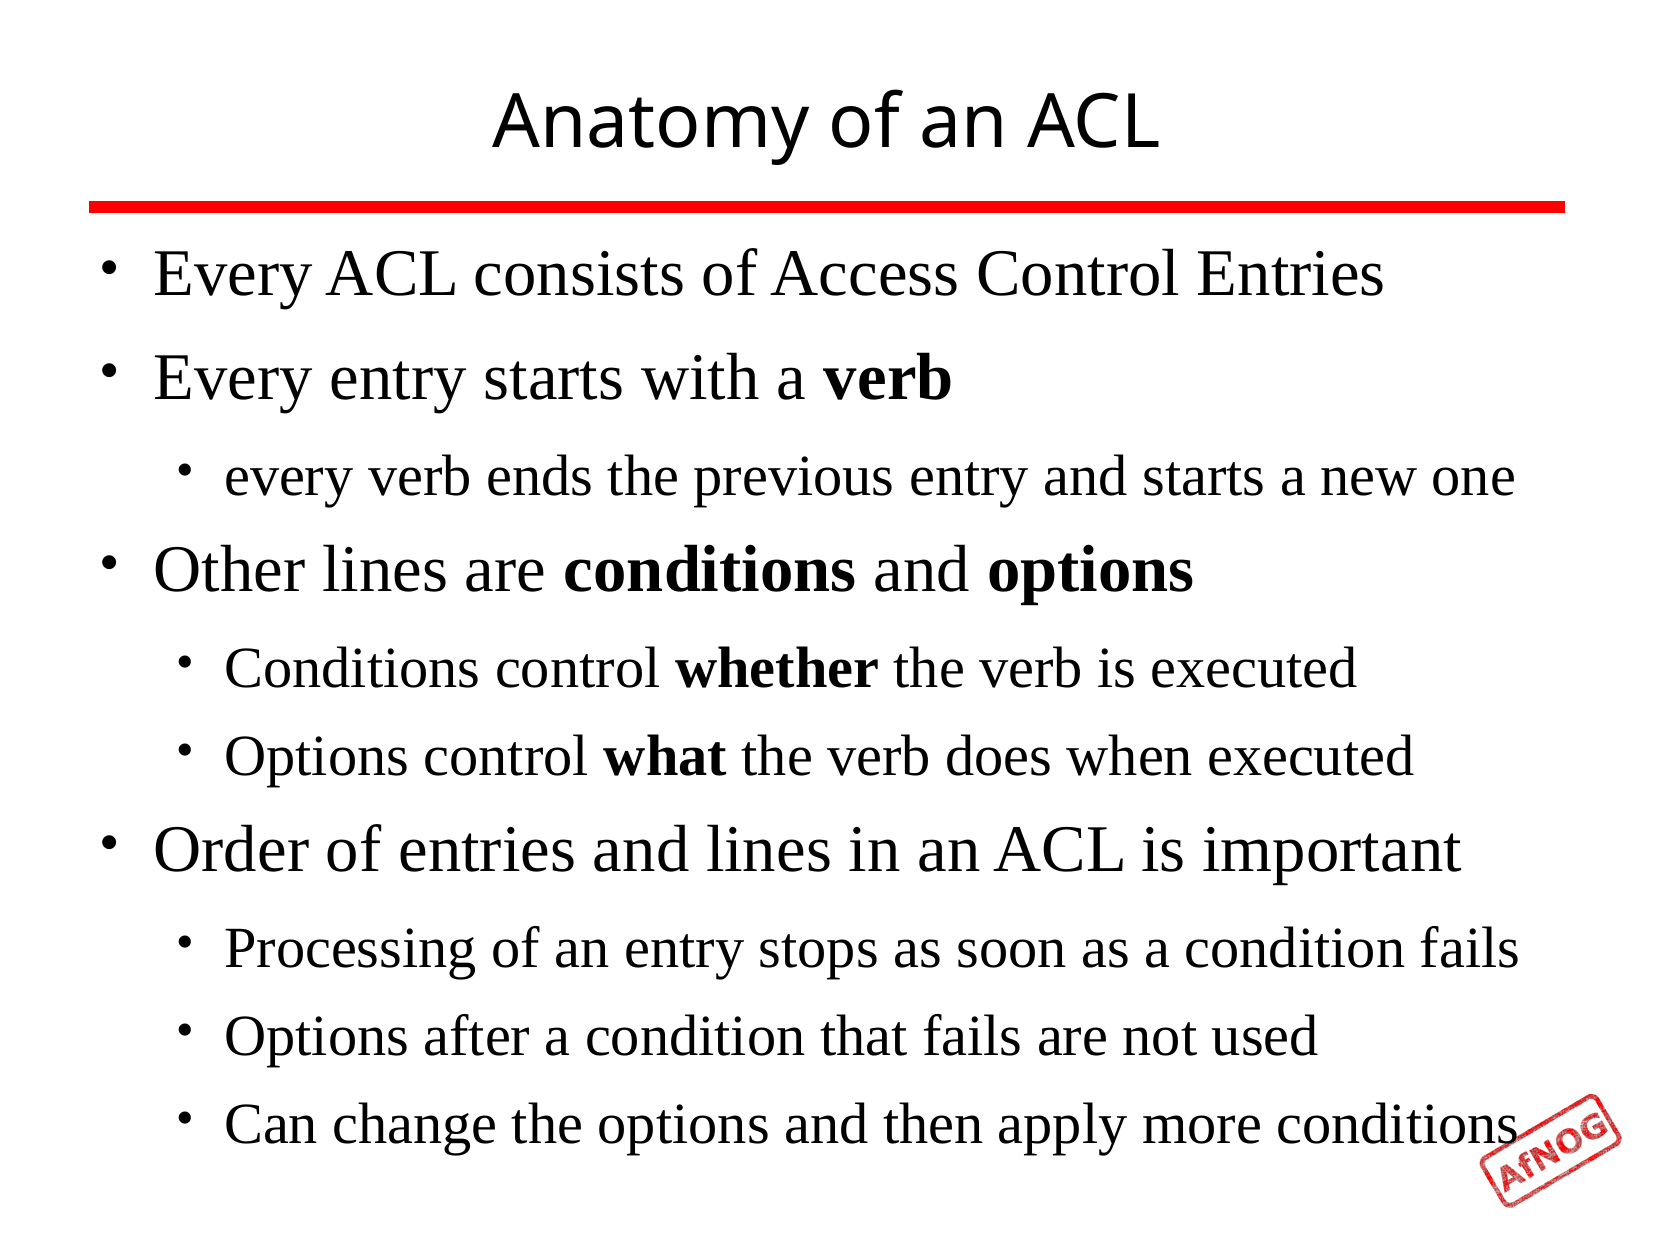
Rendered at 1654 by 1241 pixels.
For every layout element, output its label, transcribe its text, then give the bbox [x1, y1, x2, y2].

picture [1476, 1090, 1625, 1211]
title Anatomy of an ACL [88, 29, 1565, 207]
list Every ACL consists of Access Control Entries Every entry starts with a verb every verb ends the previous entry and starts a new one Other lines are conditions and options Conditions control whether the verb is executed Options control what the verb does when executed Order of entries and lines in an ACL is important Processing of an entry stops as soon as a condition fails Options after a condition that fails are not used Can change the options and then apply more conditions [82, 236, 1571, 1157]
